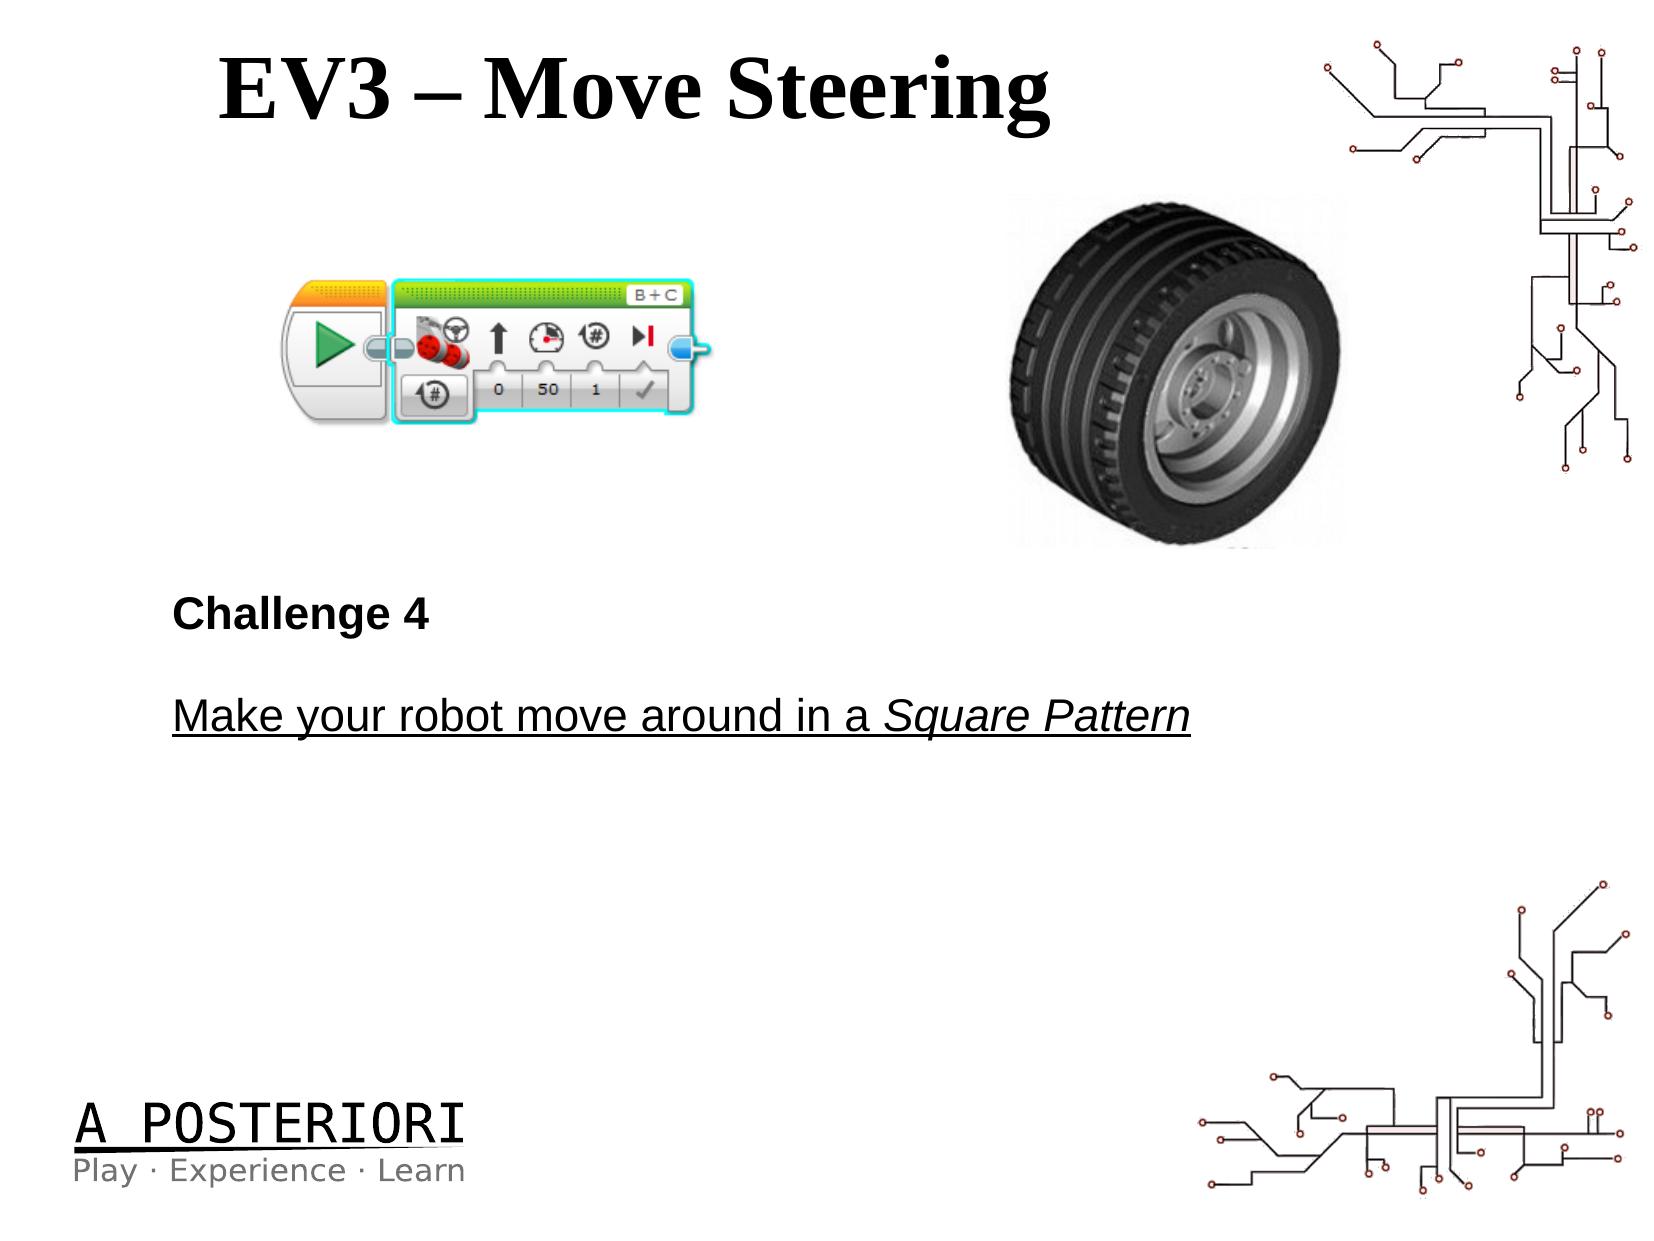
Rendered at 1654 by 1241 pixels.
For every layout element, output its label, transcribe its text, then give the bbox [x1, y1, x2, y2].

title EV3 – Move Steering [11, 0, 1261, 190]
text_box Challenge 4 Make your robot move around in a Square Pattern [157, 580, 1279, 972]
picture [1005, 35, 1643, 549]
picture [1175, 862, 1636, 1201]
picture [73, 1101, 466, 1189]
picture [277, 249, 721, 451]
